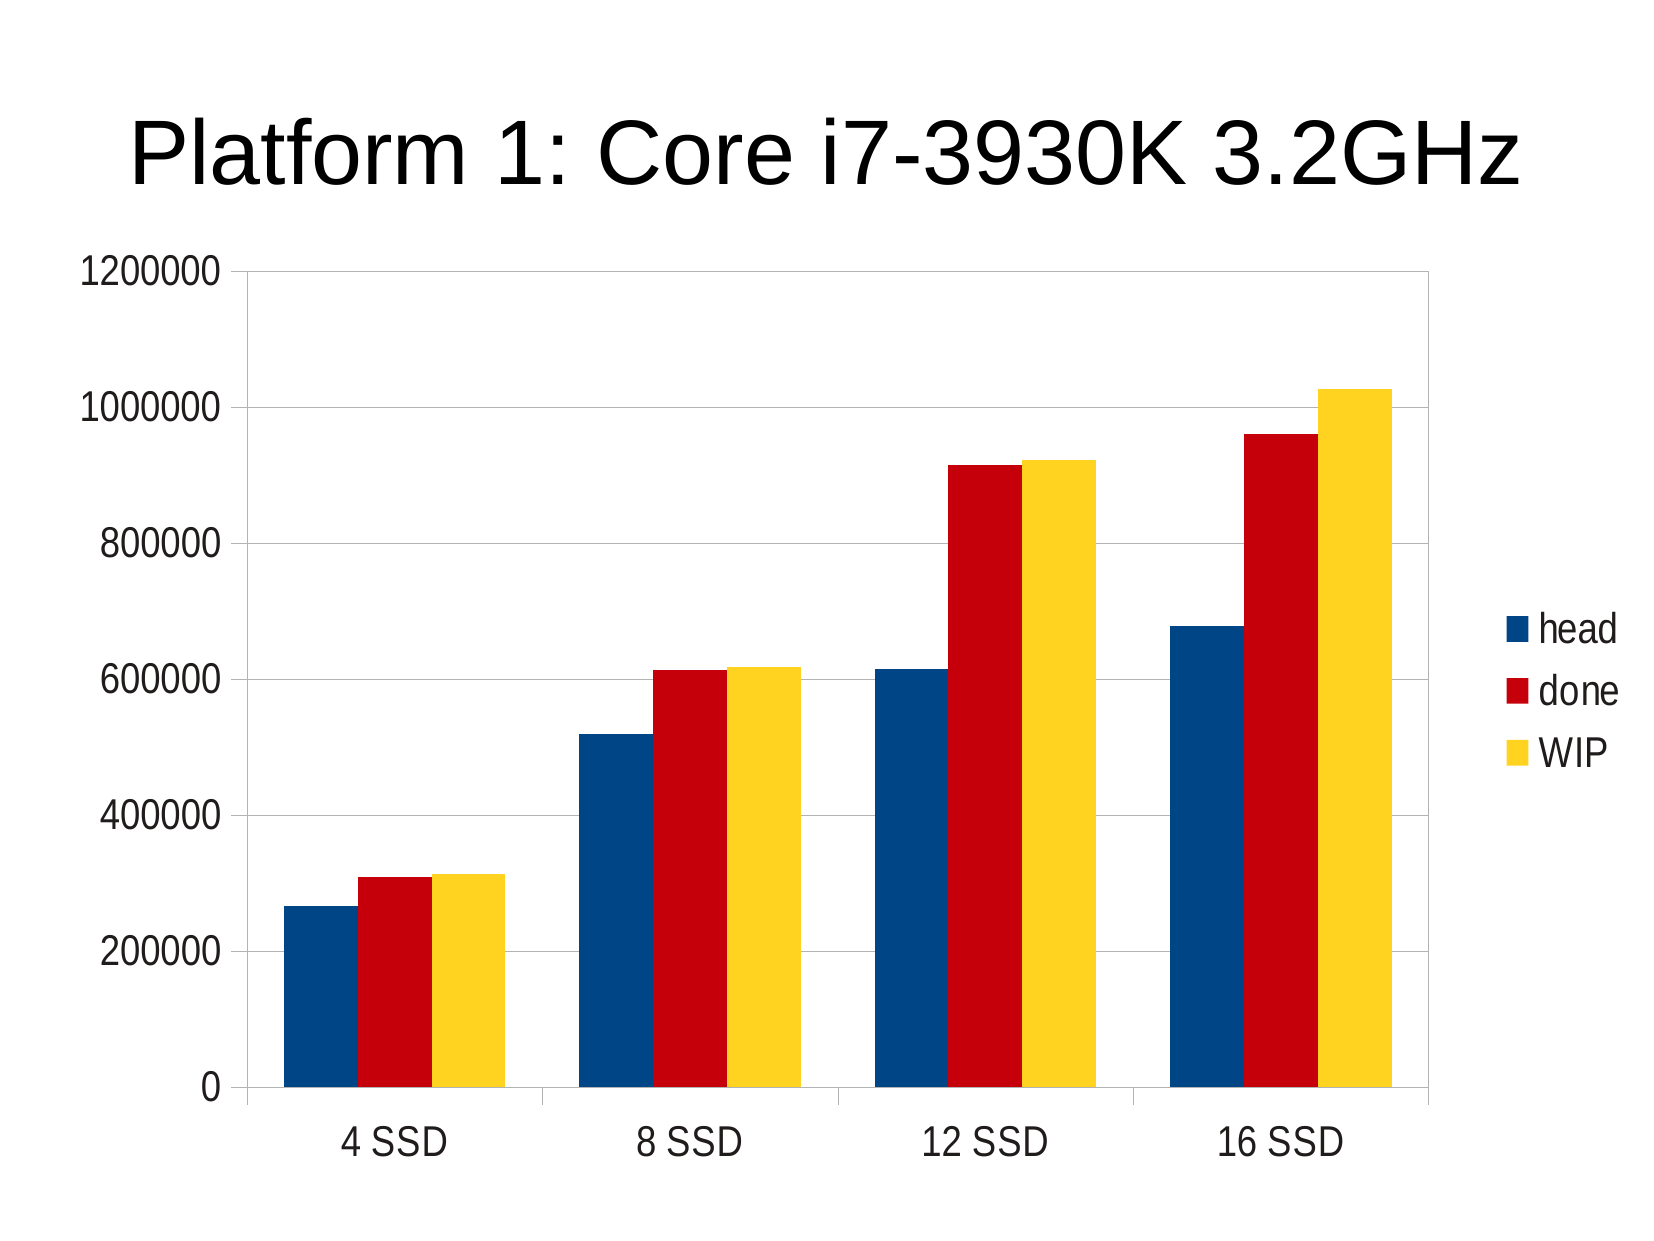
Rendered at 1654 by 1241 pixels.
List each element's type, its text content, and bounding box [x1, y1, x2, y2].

title Platform 1: Core i7-3930K 3.2GHz [82, 49, 1571, 257]
picture [0, 141, 1654, 1241]
